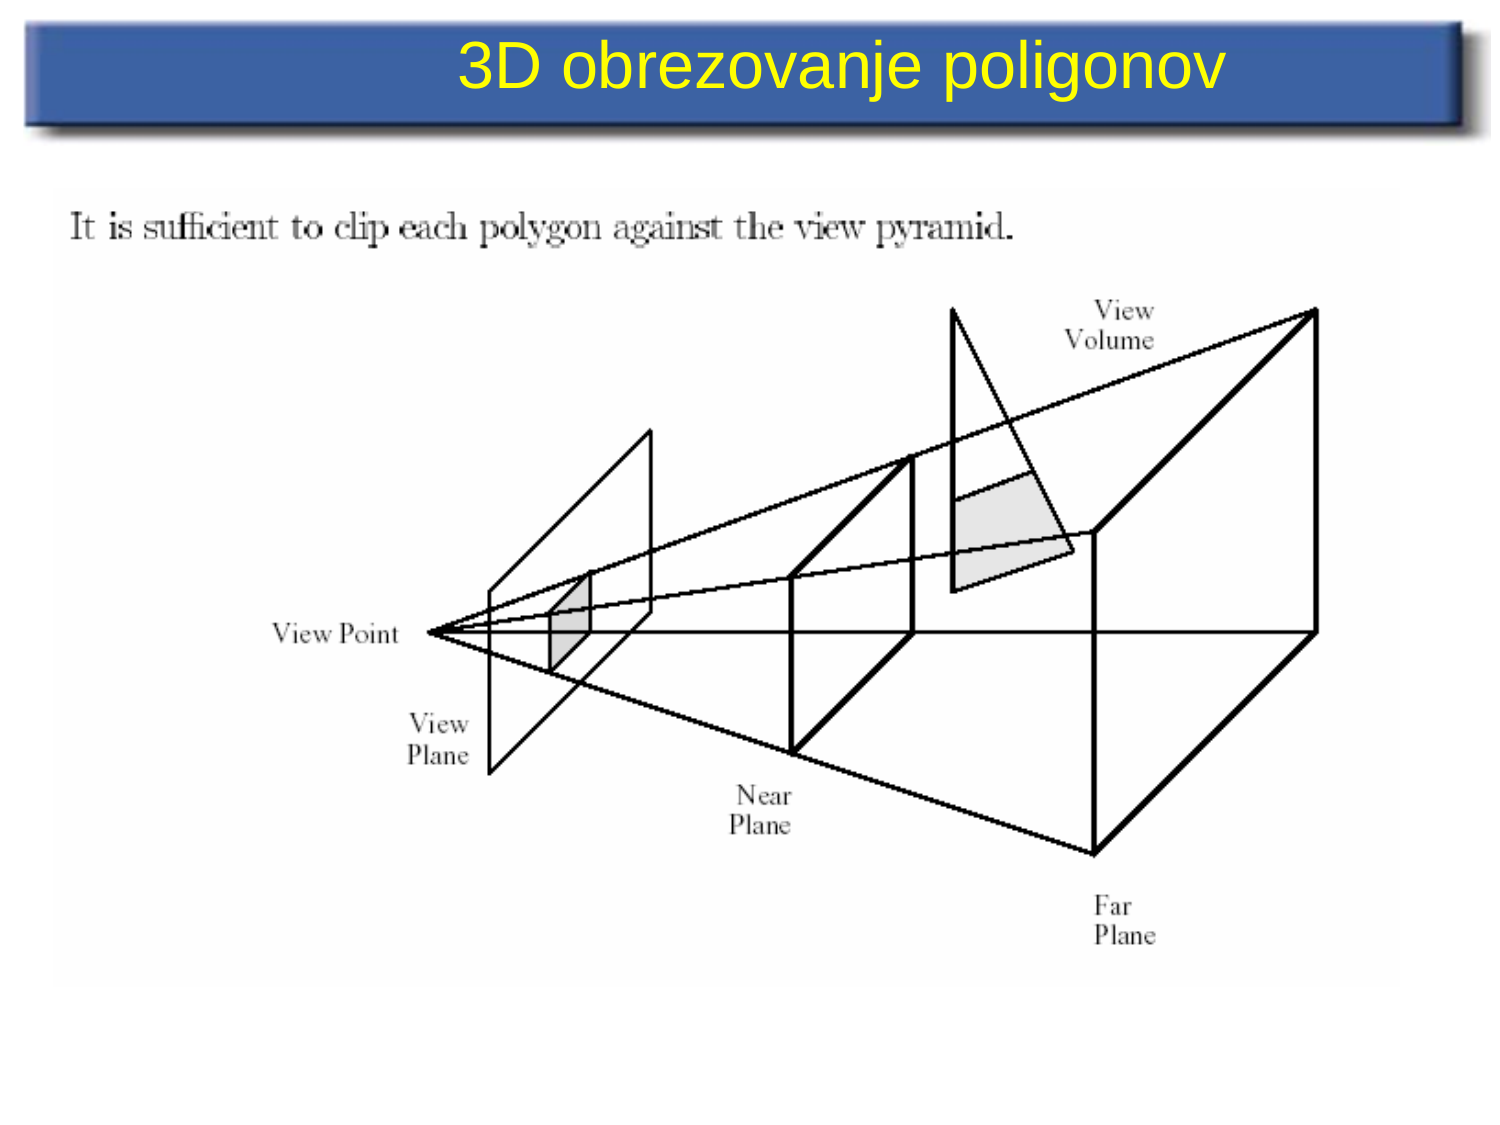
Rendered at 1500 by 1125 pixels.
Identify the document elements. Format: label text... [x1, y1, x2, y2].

picture [53, 188, 1400, 987]
text_box 3D obrezovanje poligonov [442, 14, 1243, 110]
picture [23, 18, 1491, 146]
